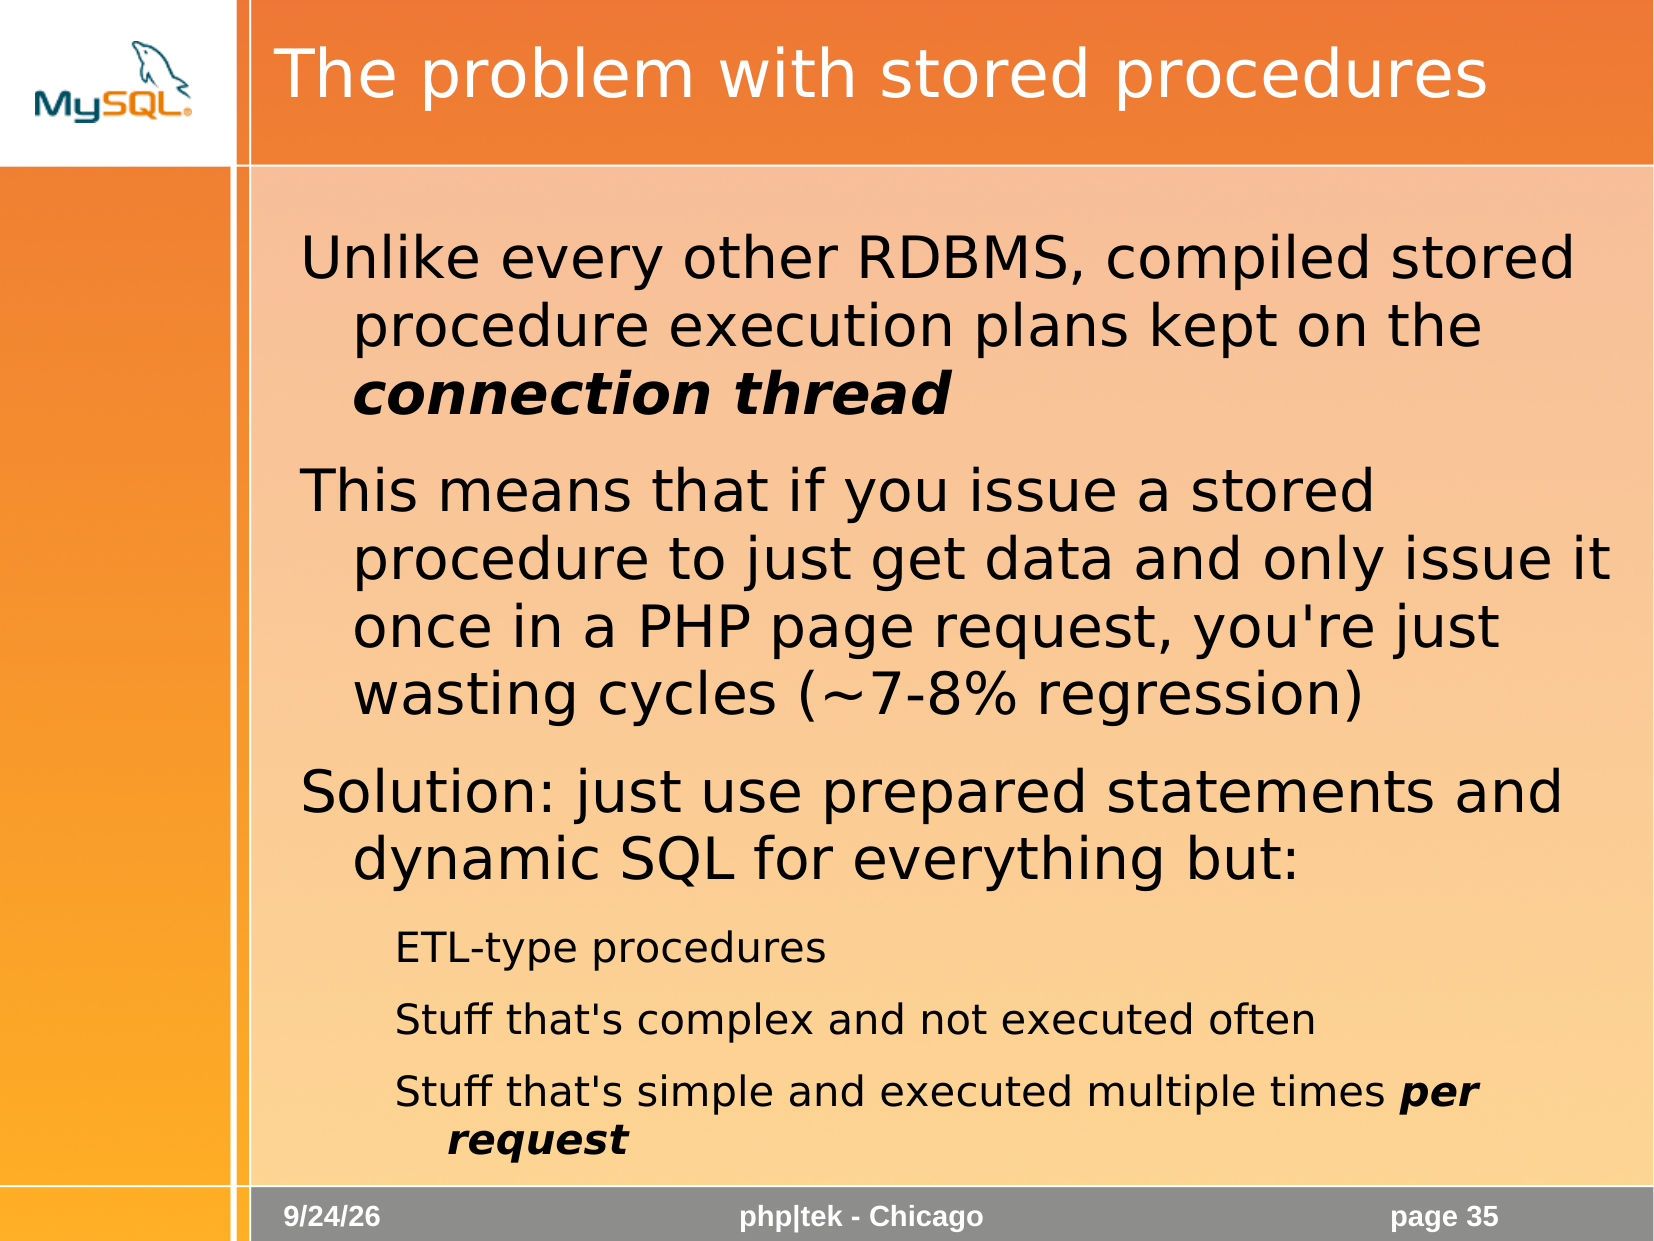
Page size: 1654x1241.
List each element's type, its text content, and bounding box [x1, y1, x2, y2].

list Unlike every other RDBMS, compiled stored procedure execution plans kept on the connection thread This means that if you issue a stored procedure to just get data and only issue it once in a PHP page request, you're just wasting cycles (~7-8% regression) Solution: just use prepared statements and dynamic SQL for everything but: ETL-type procedures Stuff that's complex and not executed often Stuff that's simple and executed multiple times per request [300, 225, 1613, 1165]
title The problem with stored procedures [274, 11, 1500, 137]
picture [0, 0, 1654, 1241]
picture [35, 41, 192, 123]
